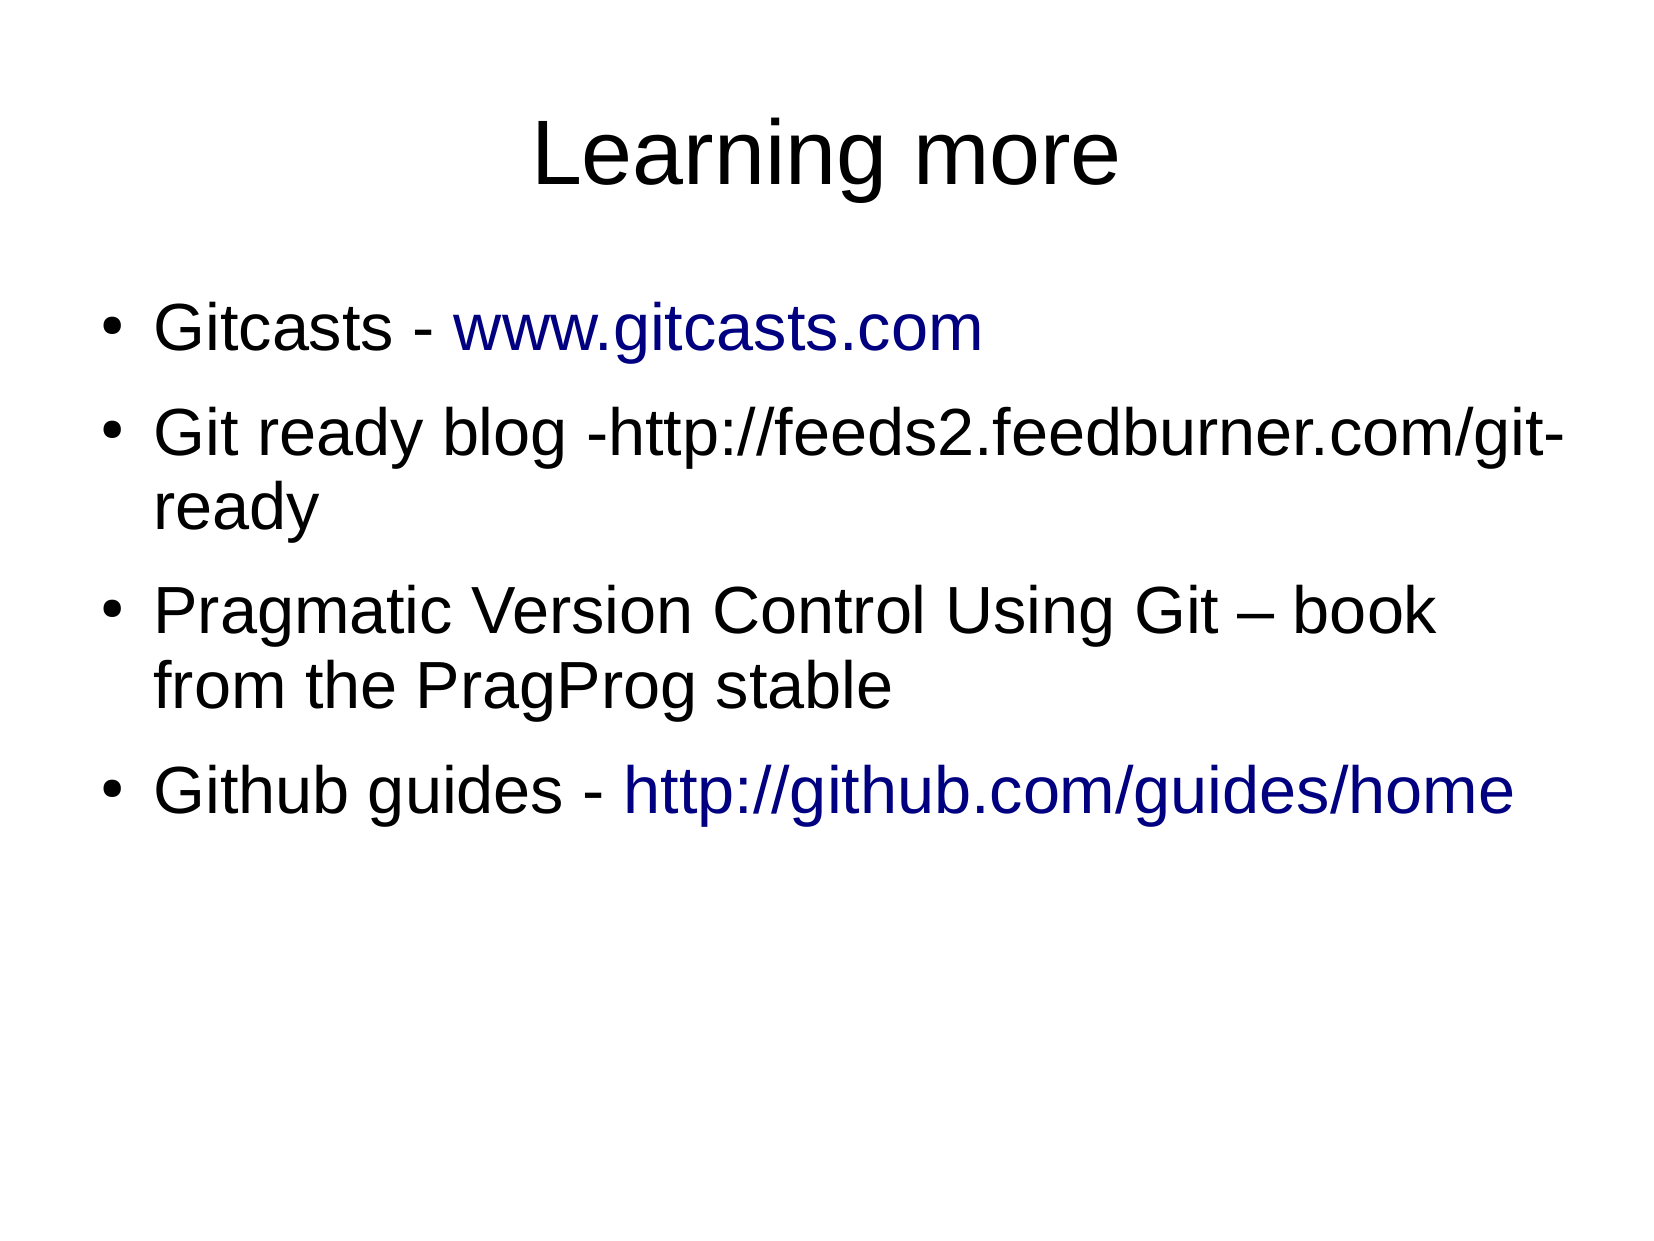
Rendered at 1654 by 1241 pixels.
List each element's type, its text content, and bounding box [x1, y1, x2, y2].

list Gitcasts - www.gitcasts.com Git ready blog -http://feeds2.feedburner.com/git-ready Pragmatic Version Control Using Git – book from the PragProg stable Github guides - http://github.com/guides/home [82, 290, 1571, 1094]
title Learning more [82, 49, 1571, 257]
